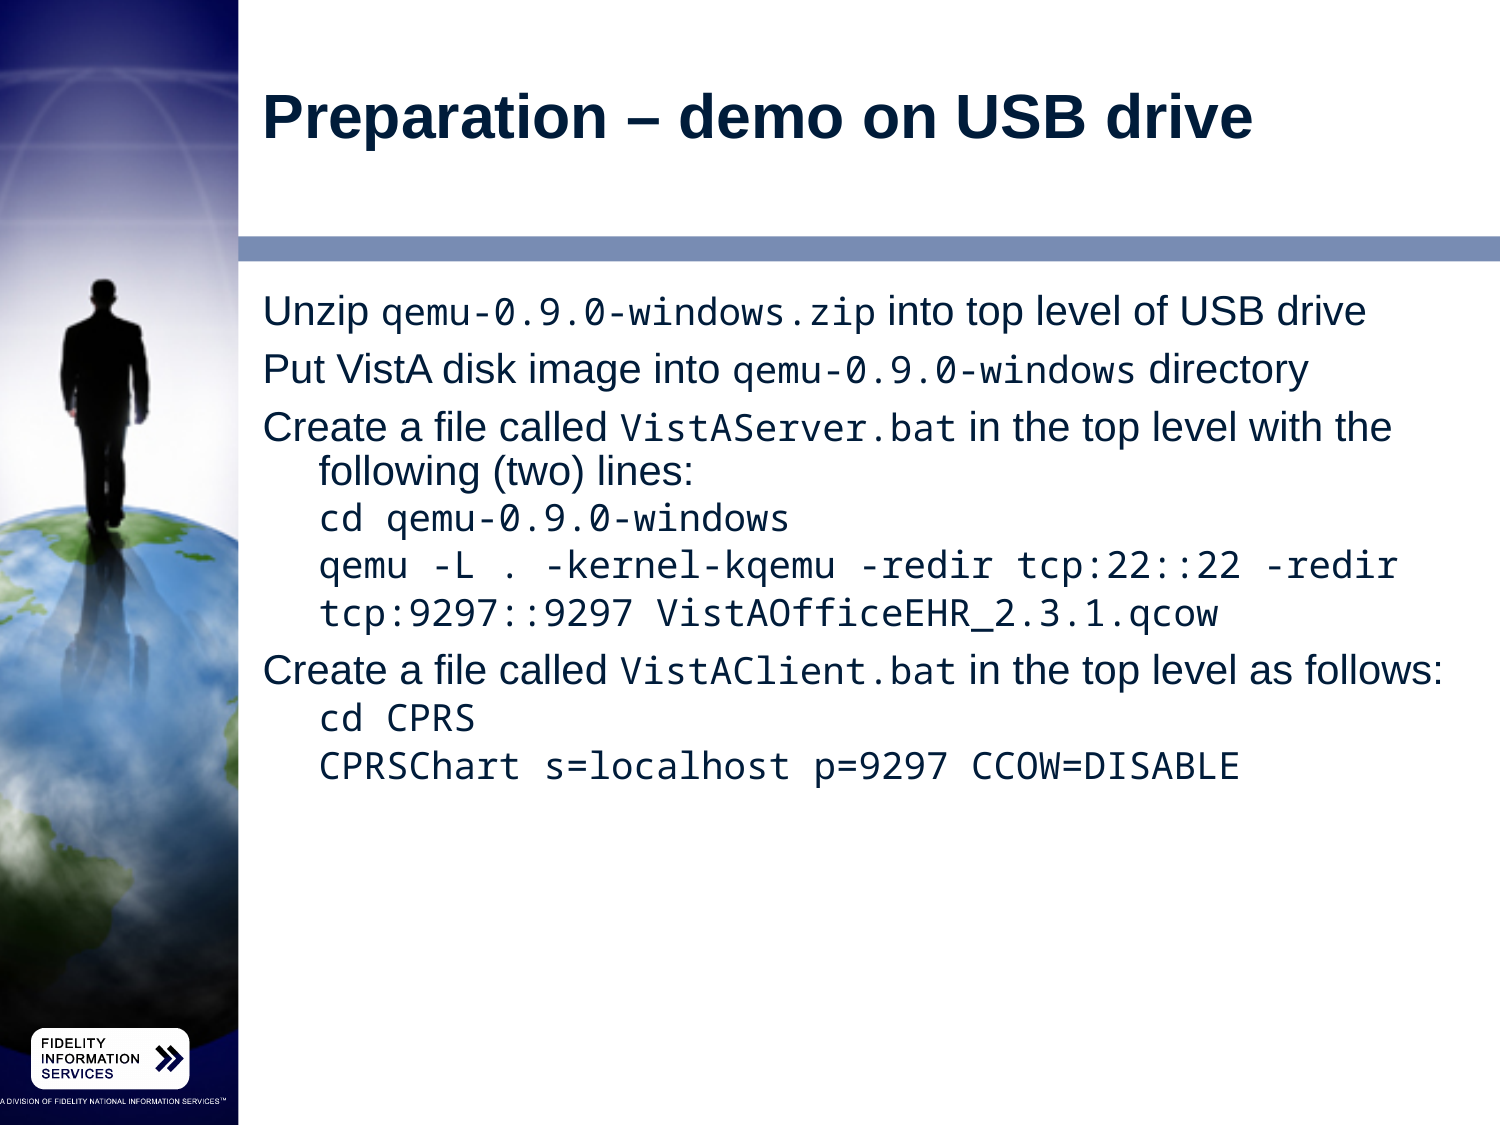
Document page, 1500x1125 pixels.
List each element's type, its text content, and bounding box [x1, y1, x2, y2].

title Preparation – demo on USB drive [262, 24, 1463, 213]
picture [0, 0, 239, 1125]
list Unzip qemu-0.9.0-windows.zip into top level of USB drive Put VistA disk image into qemu-0.9.0-windows directory Create a file called VistAServer.bat in the top level with the following (two) lines: cd qemu-0.9.0-windows qemu -L . -kernel-kqemu -redir tcp:22::22 -redir tcp:9297::9297 VistAOfficeEHR_2.3.1.qcow Create a file called VistAClient.bat in the top level as follows: cd CPRS CPRSChart s=localhost p=9297 CCOW=DISABLE [262, 287, 1463, 1063]
